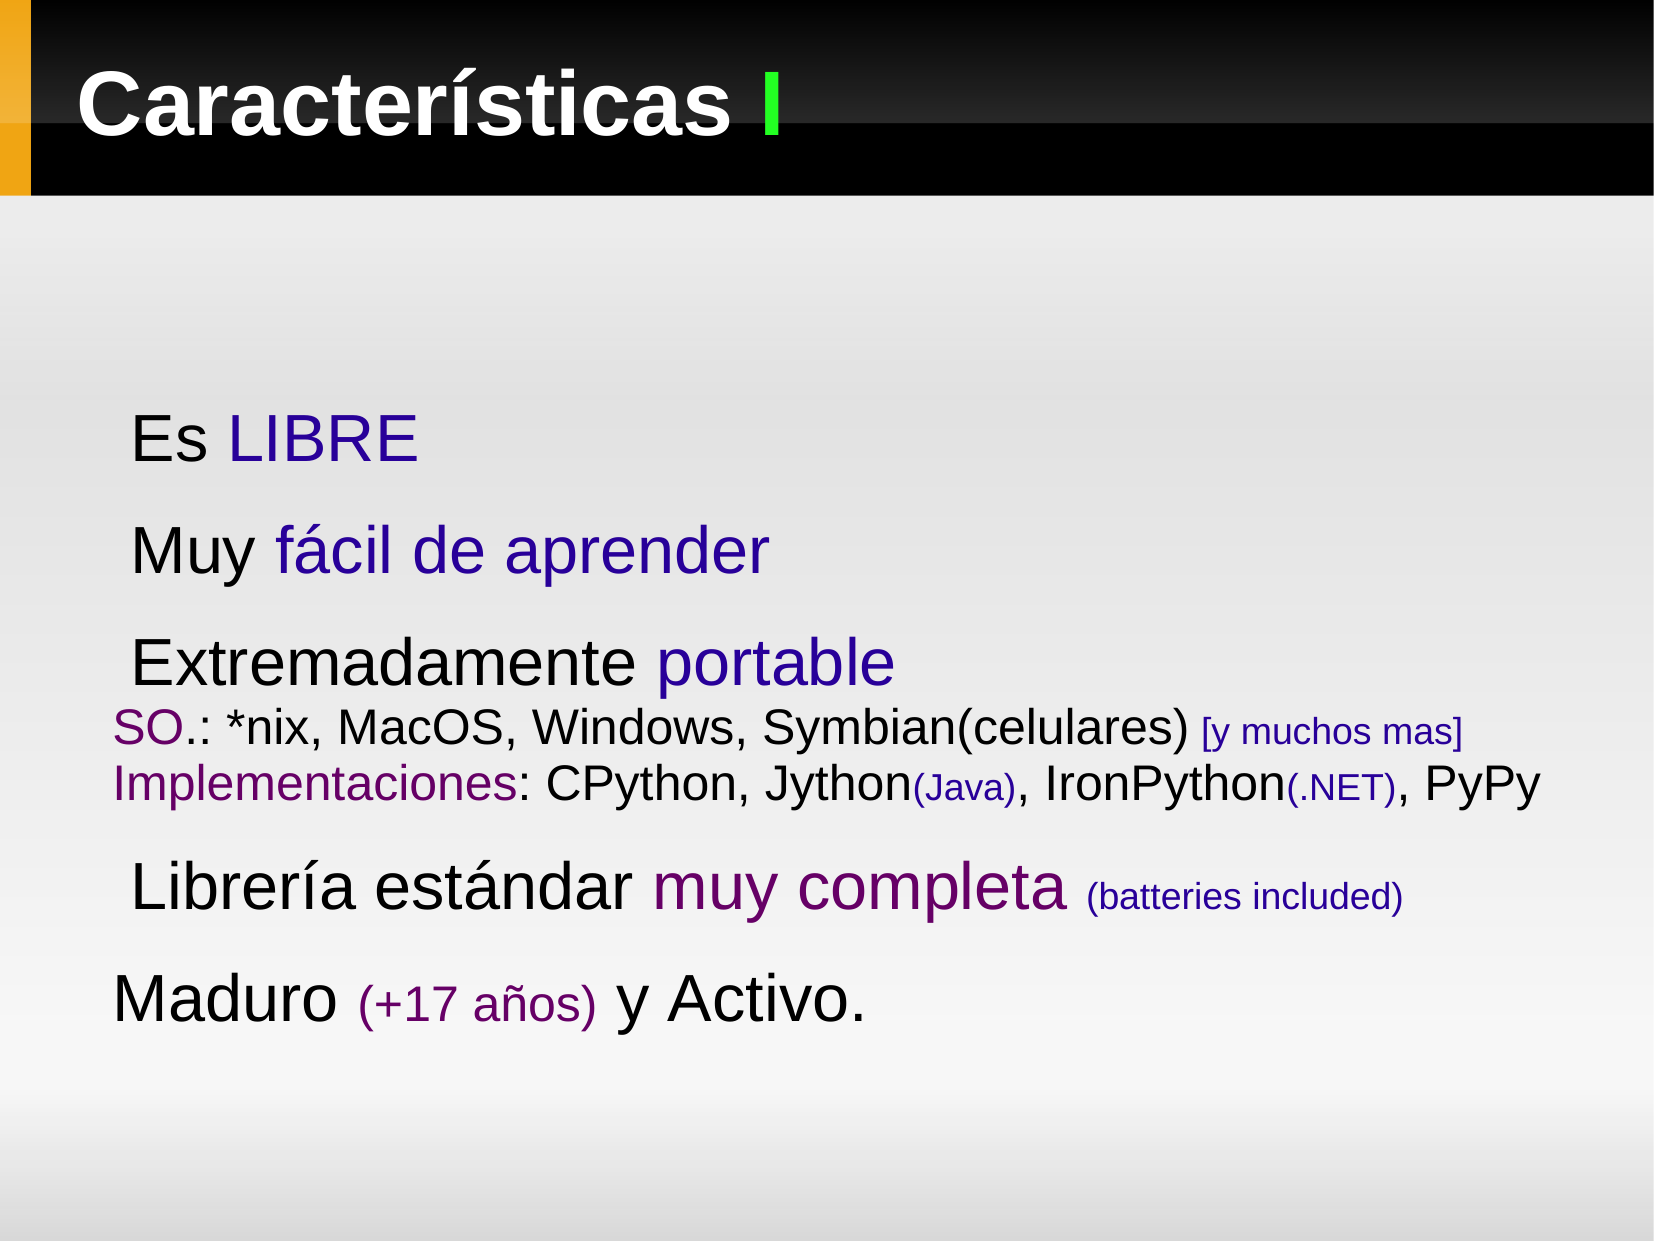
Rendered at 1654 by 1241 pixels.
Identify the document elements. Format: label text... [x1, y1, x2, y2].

subtitle Es LIBRE Muy fácil de aprender Extremadamente portable SO.: *nix, MacOS, Windows, Symbian(celulares) [y muchos mas] Implementaciones: CPython, Jython(Java), IronPython(.NET), PyPy Librería estándar muy completa (batteries included) Maduro (+17 años) y Activo. [59, 277, 1595, 1122]
picture [0, 0, 1654, 1241]
title Características I [76, 7, 1565, 200]
